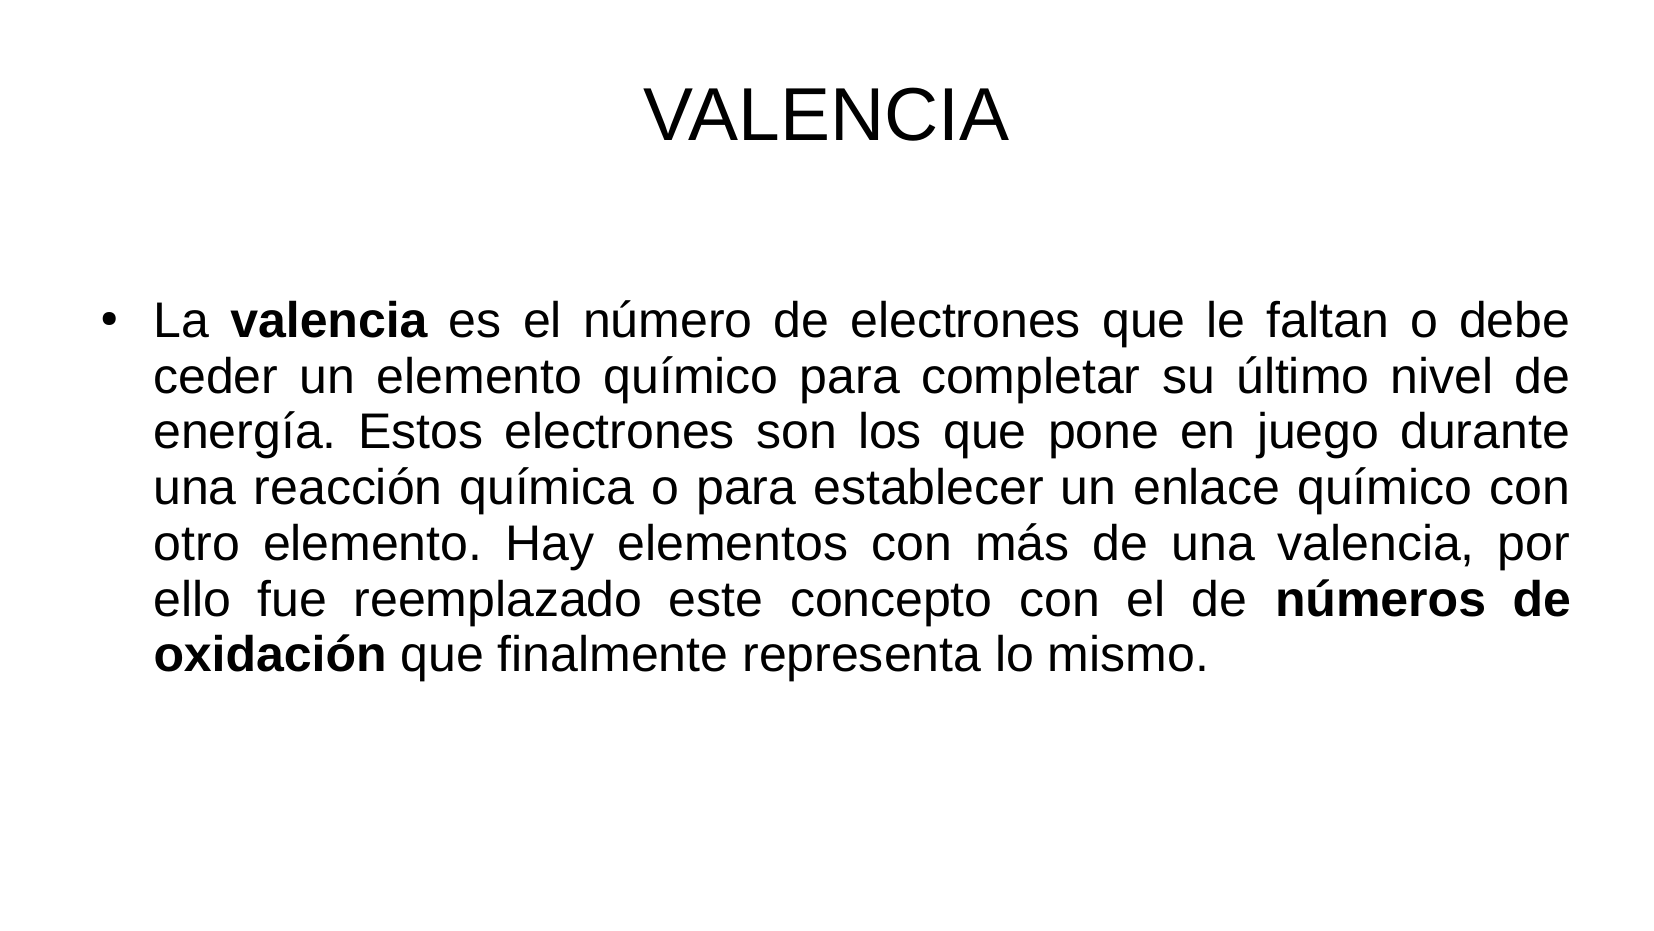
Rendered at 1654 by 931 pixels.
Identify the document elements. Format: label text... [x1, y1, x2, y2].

title VALENCIA [82, 37, 1571, 193]
list La valencia es el número de electrones que le faltan o debe ceder un elemento químico para completar su último nivel de energía. Estos electrones son los que pone en juego durante una reacción química o para establecer un enlace químico con otro elemento. Hay elementos con más de una valencia, por ello fue reemplazado este concepto con el de números de oxidación que finalmente representa lo mismo. [82, 217, 1571, 758]
